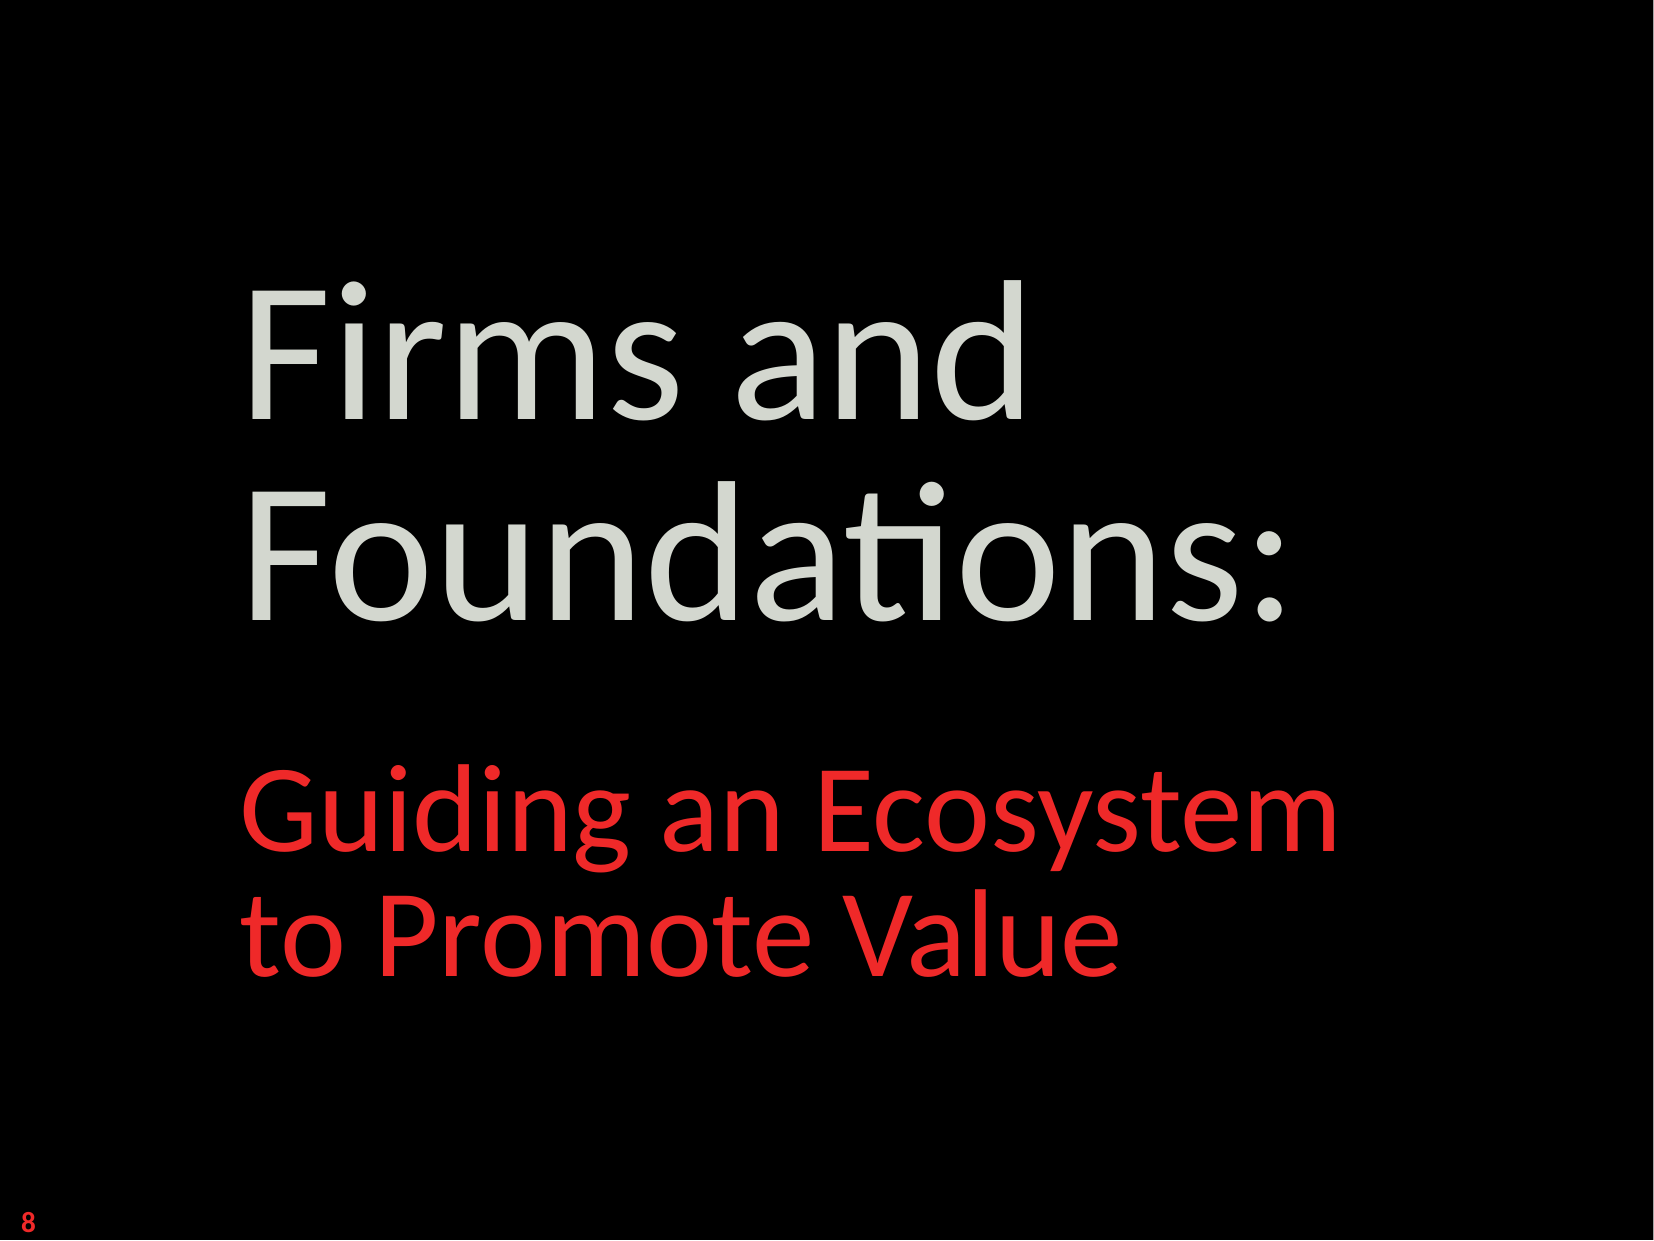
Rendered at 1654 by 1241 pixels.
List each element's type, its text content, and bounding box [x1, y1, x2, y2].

text_box Guiding an Ecosystem to Promote Value [225, 750, 1426, 1070]
text_box Firms and Foundations: [225, 262, 1501, 766]
